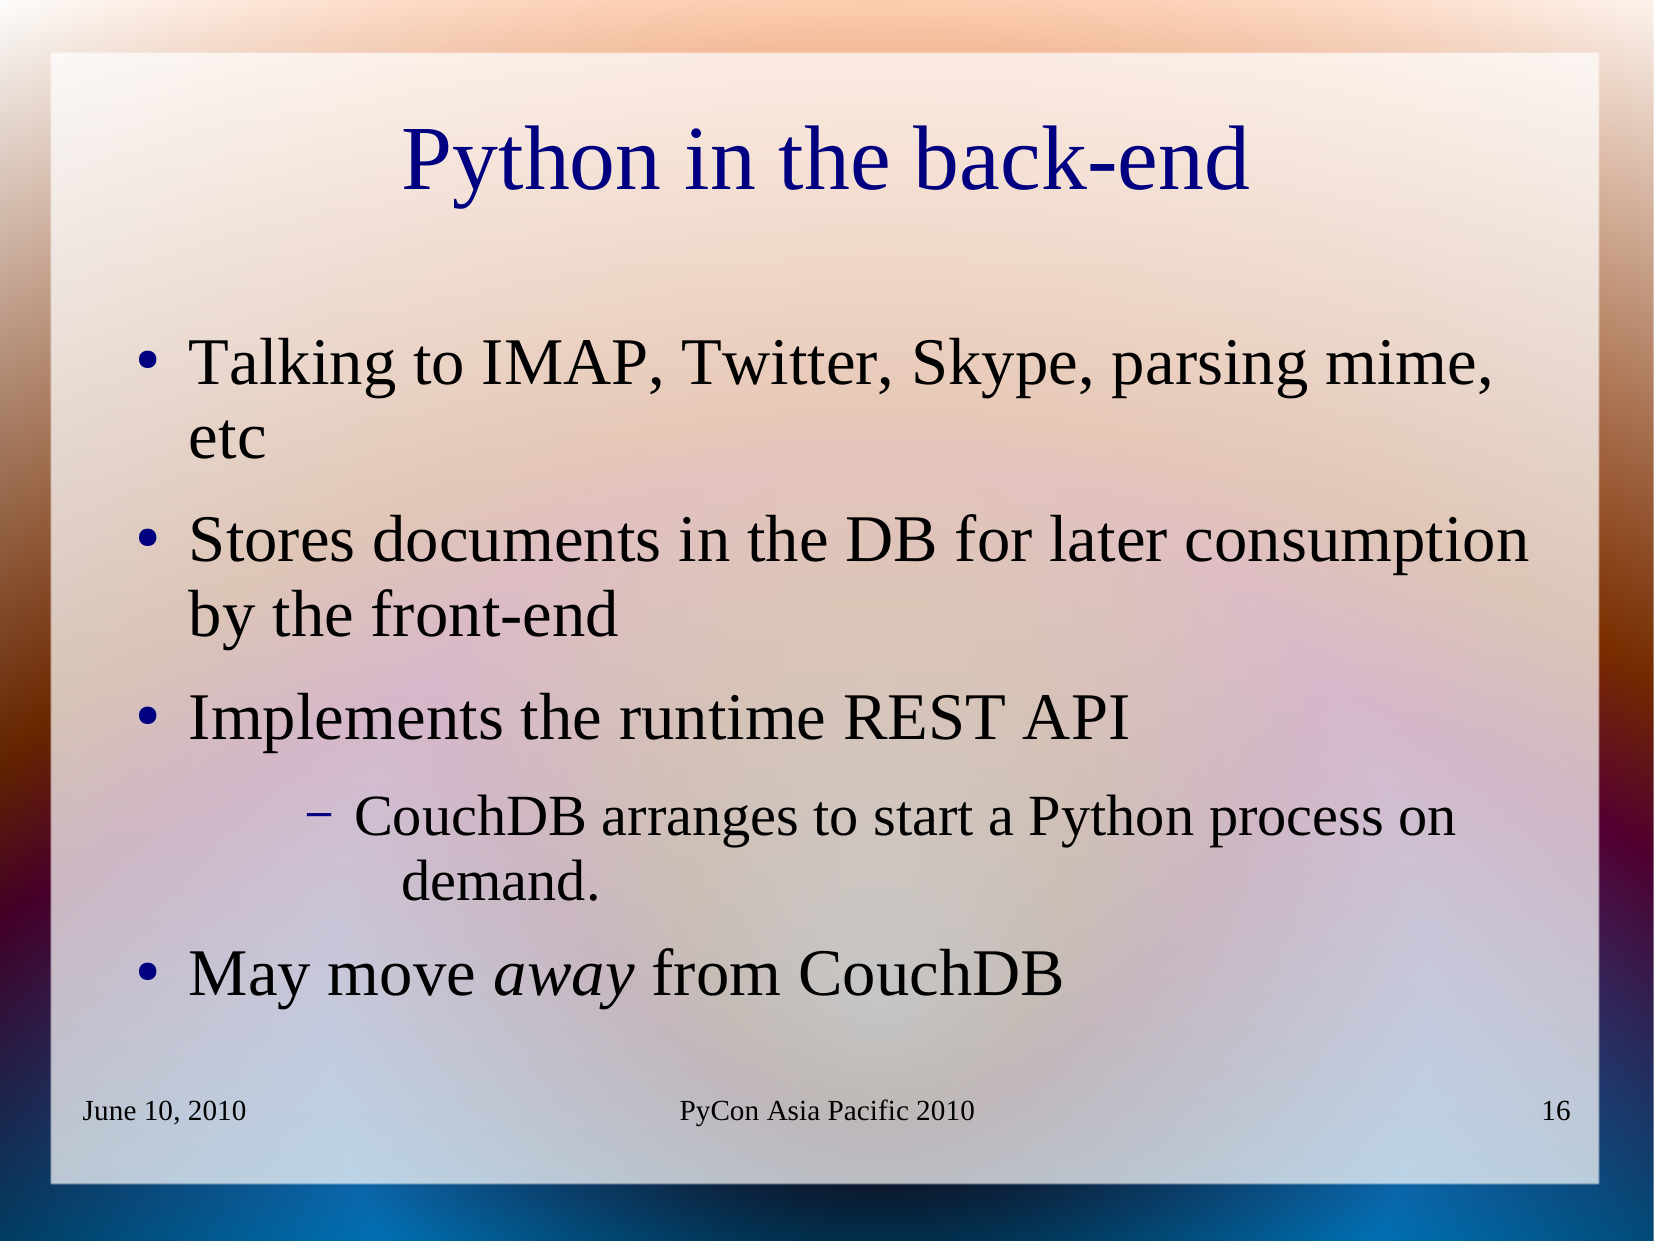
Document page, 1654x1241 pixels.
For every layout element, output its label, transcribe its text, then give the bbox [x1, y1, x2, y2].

picture [0, 0, 1654, 1241]
title Python in the back-end [82, 55, 1571, 263]
list Talking to IMAP, Twitter, Skype, parsing mime, etc Stores documents in the DB for later consumption by the front-end Implements the runtime REST API CouchDB arranges to start a Python process on demand. May move away from CouchDB [118, 324, 1571, 1013]
